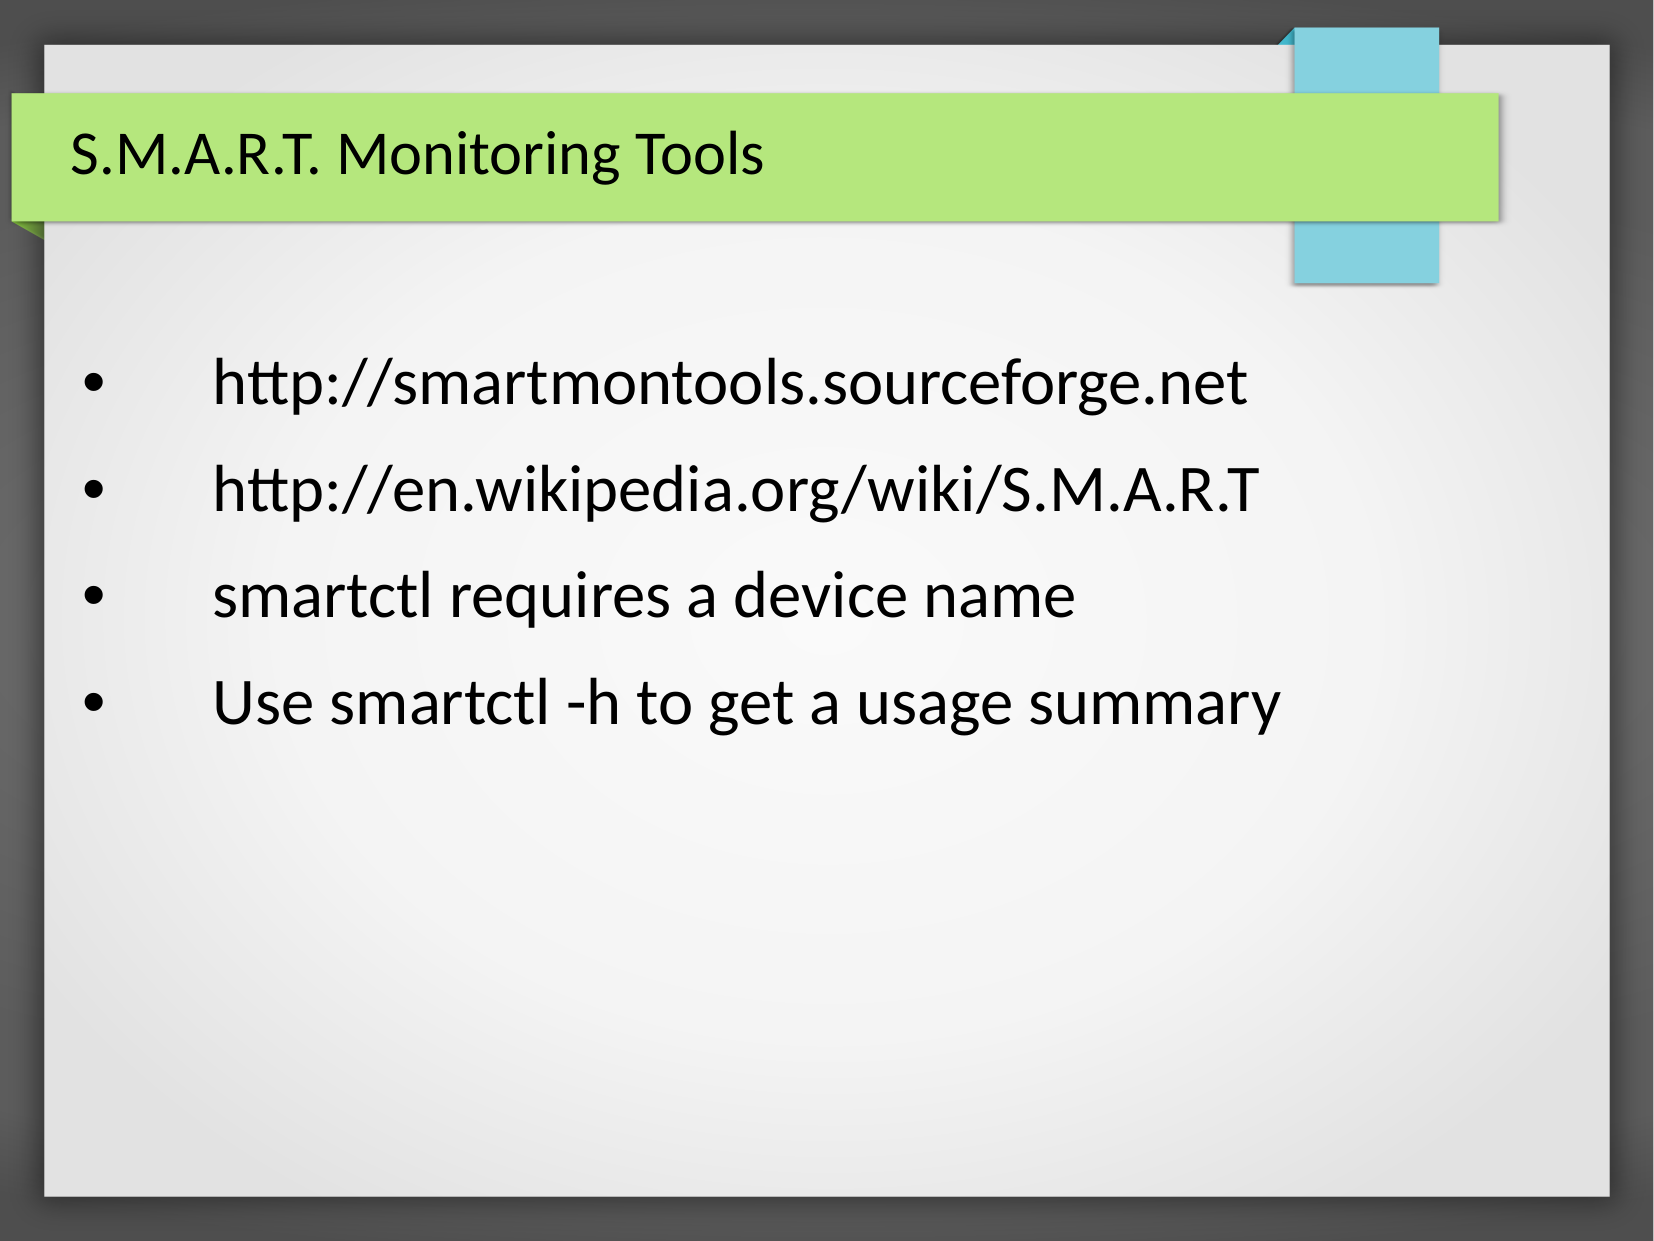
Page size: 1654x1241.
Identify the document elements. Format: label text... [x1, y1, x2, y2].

picture [0, 0, 1654, 1241]
title S.M.A.R.T. Monitoring Tools [70, 106, 1229, 213]
list • http://smartmontools.sourceforge.net • http://en.wikipedia.org/wiki/S.M.A.R.T • smartctl requires a device name • Use smartctl -h to get a usage summary [82, 343, 1538, 1063]
